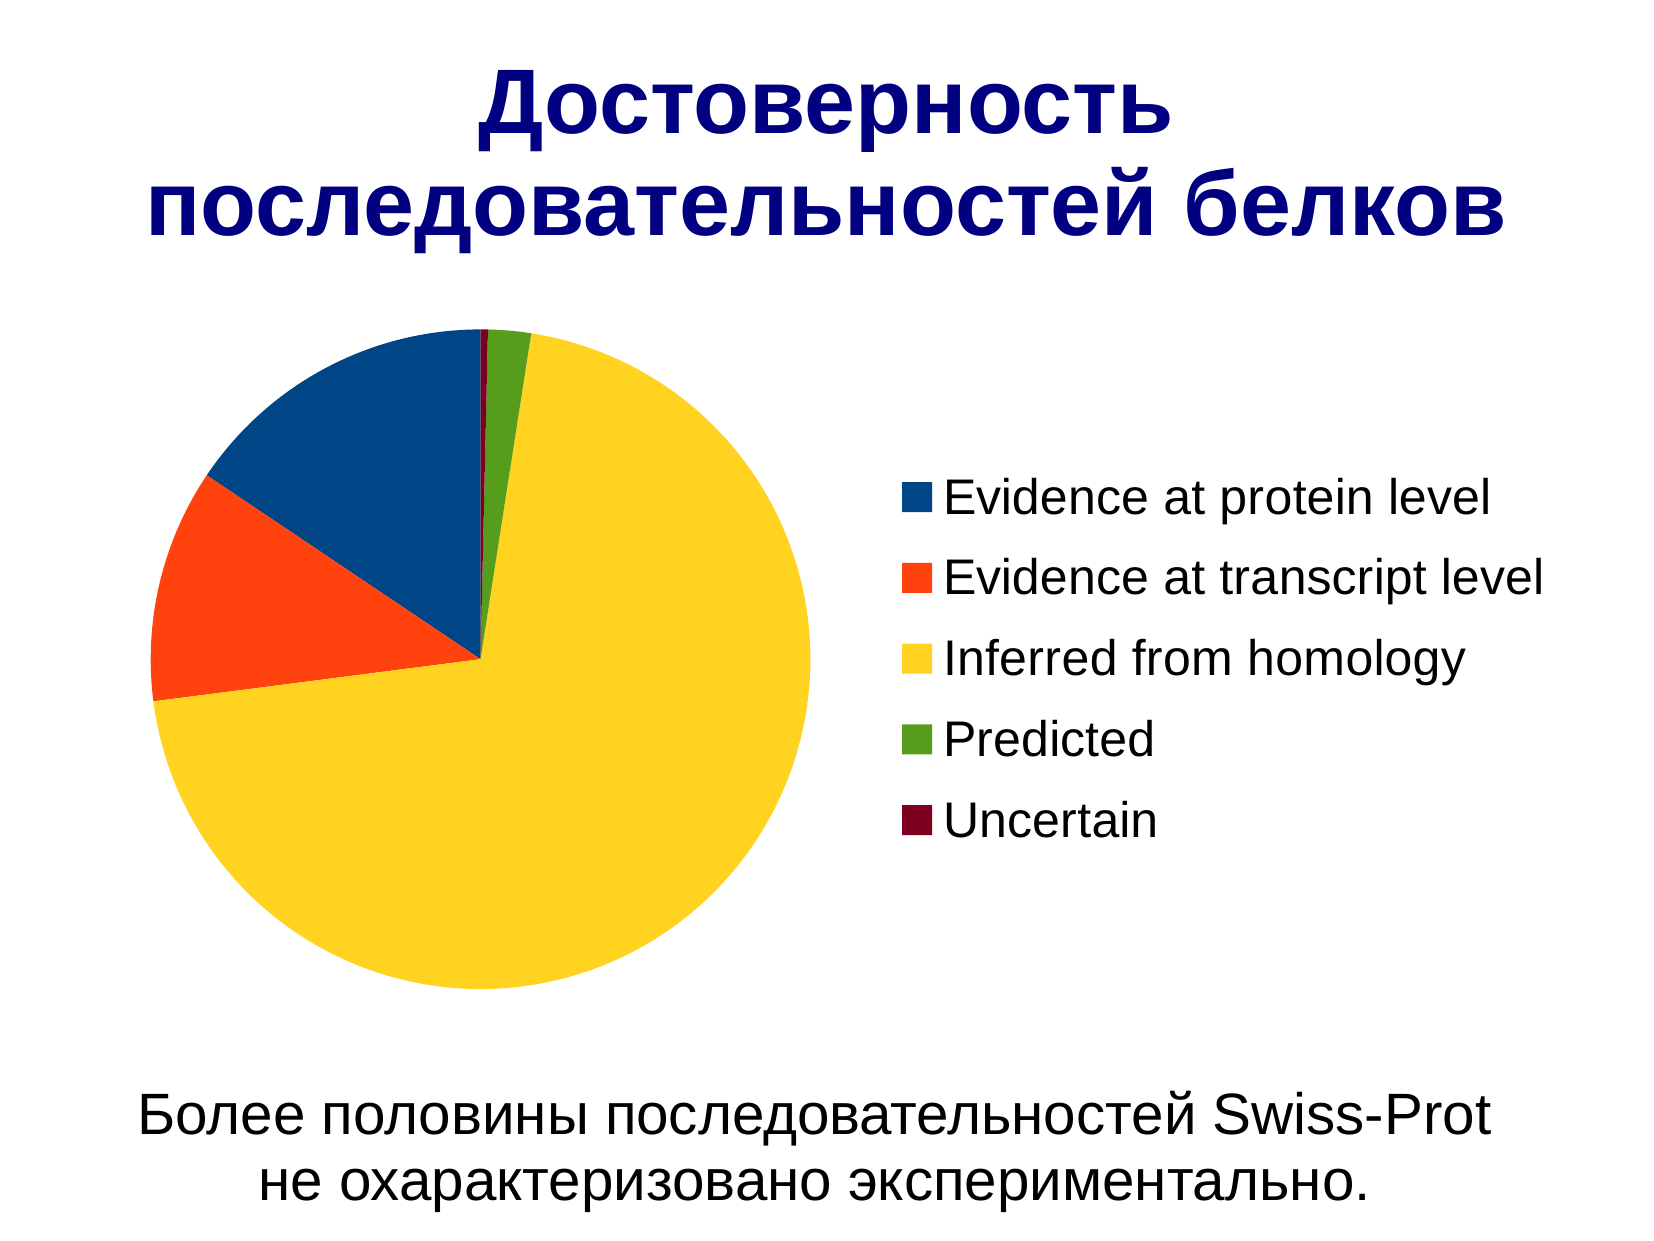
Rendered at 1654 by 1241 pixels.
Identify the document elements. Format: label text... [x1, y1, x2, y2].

text_box Более половины последовательностей Swiss-Prot не охарактеризовано экспериментально. [47, 1074, 1583, 1220]
title Достоверность последовательностей белков [82, 49, 1571, 257]
chart [70, 289, 1595, 1016]
